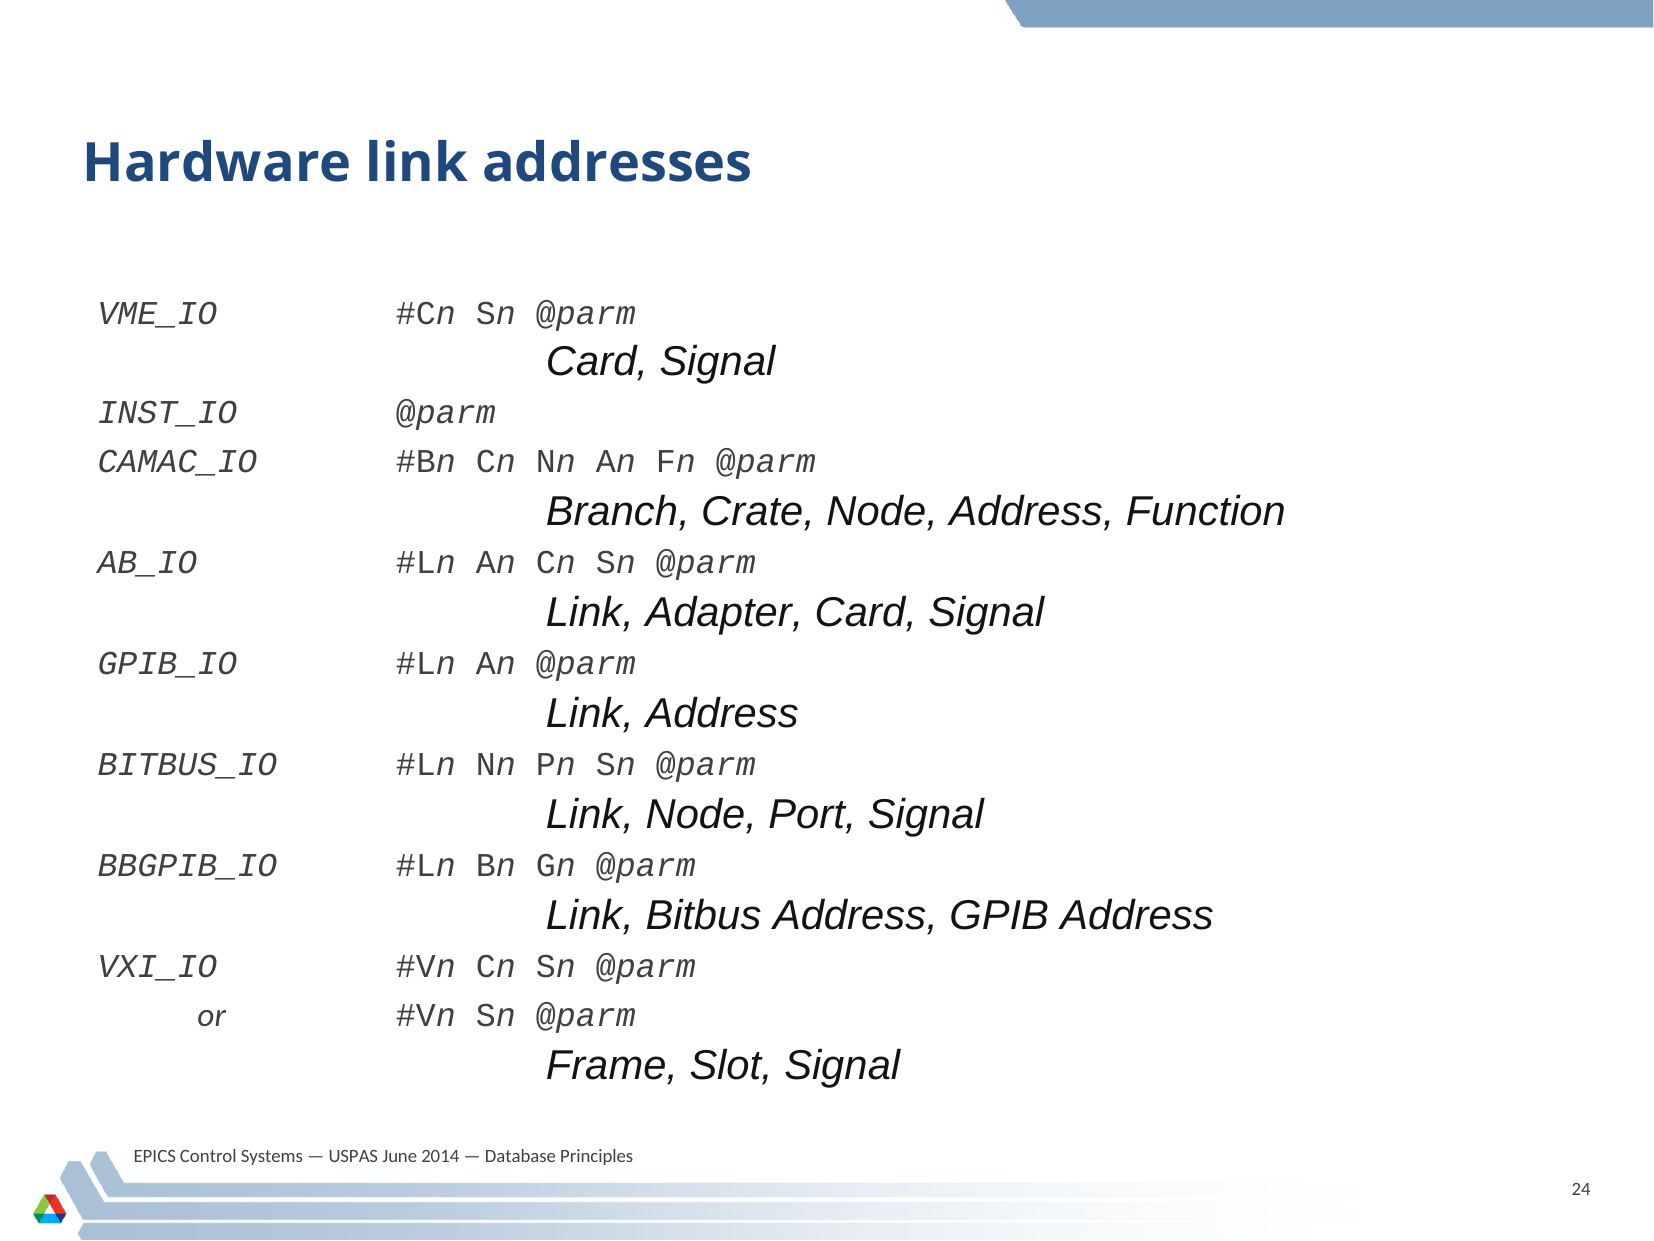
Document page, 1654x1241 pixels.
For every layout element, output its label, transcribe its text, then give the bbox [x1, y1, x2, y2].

list VME_IO #Cn Sn @parm Card, Signal INST_IO @parm CAMAC_IO #Bn Cn Nn An Fn @parm Branch, Crate, Node, Address, Function AB_IO #Ln An Cn Sn @parm Link, Adapter, Card, Signal GPIB_IO #Ln An @parm Link, Address BITBUS_IO #Ln Nn Pn Sn @parm Link, Node, Port, Signal BBGPIB_IO #Ln Bn Gn @parm Link, Bitbus Address, GPIB Address VXI_IO #Vn Cn Sn @parm or #Vn Sn @parm Frame, Slot, Signal [82, 289, 1571, 1123]
title Hardware link addresses [82, 128, 1571, 192]
picture [0, 1143, 1654, 1240]
picture [0, 0, 1654, 29]
